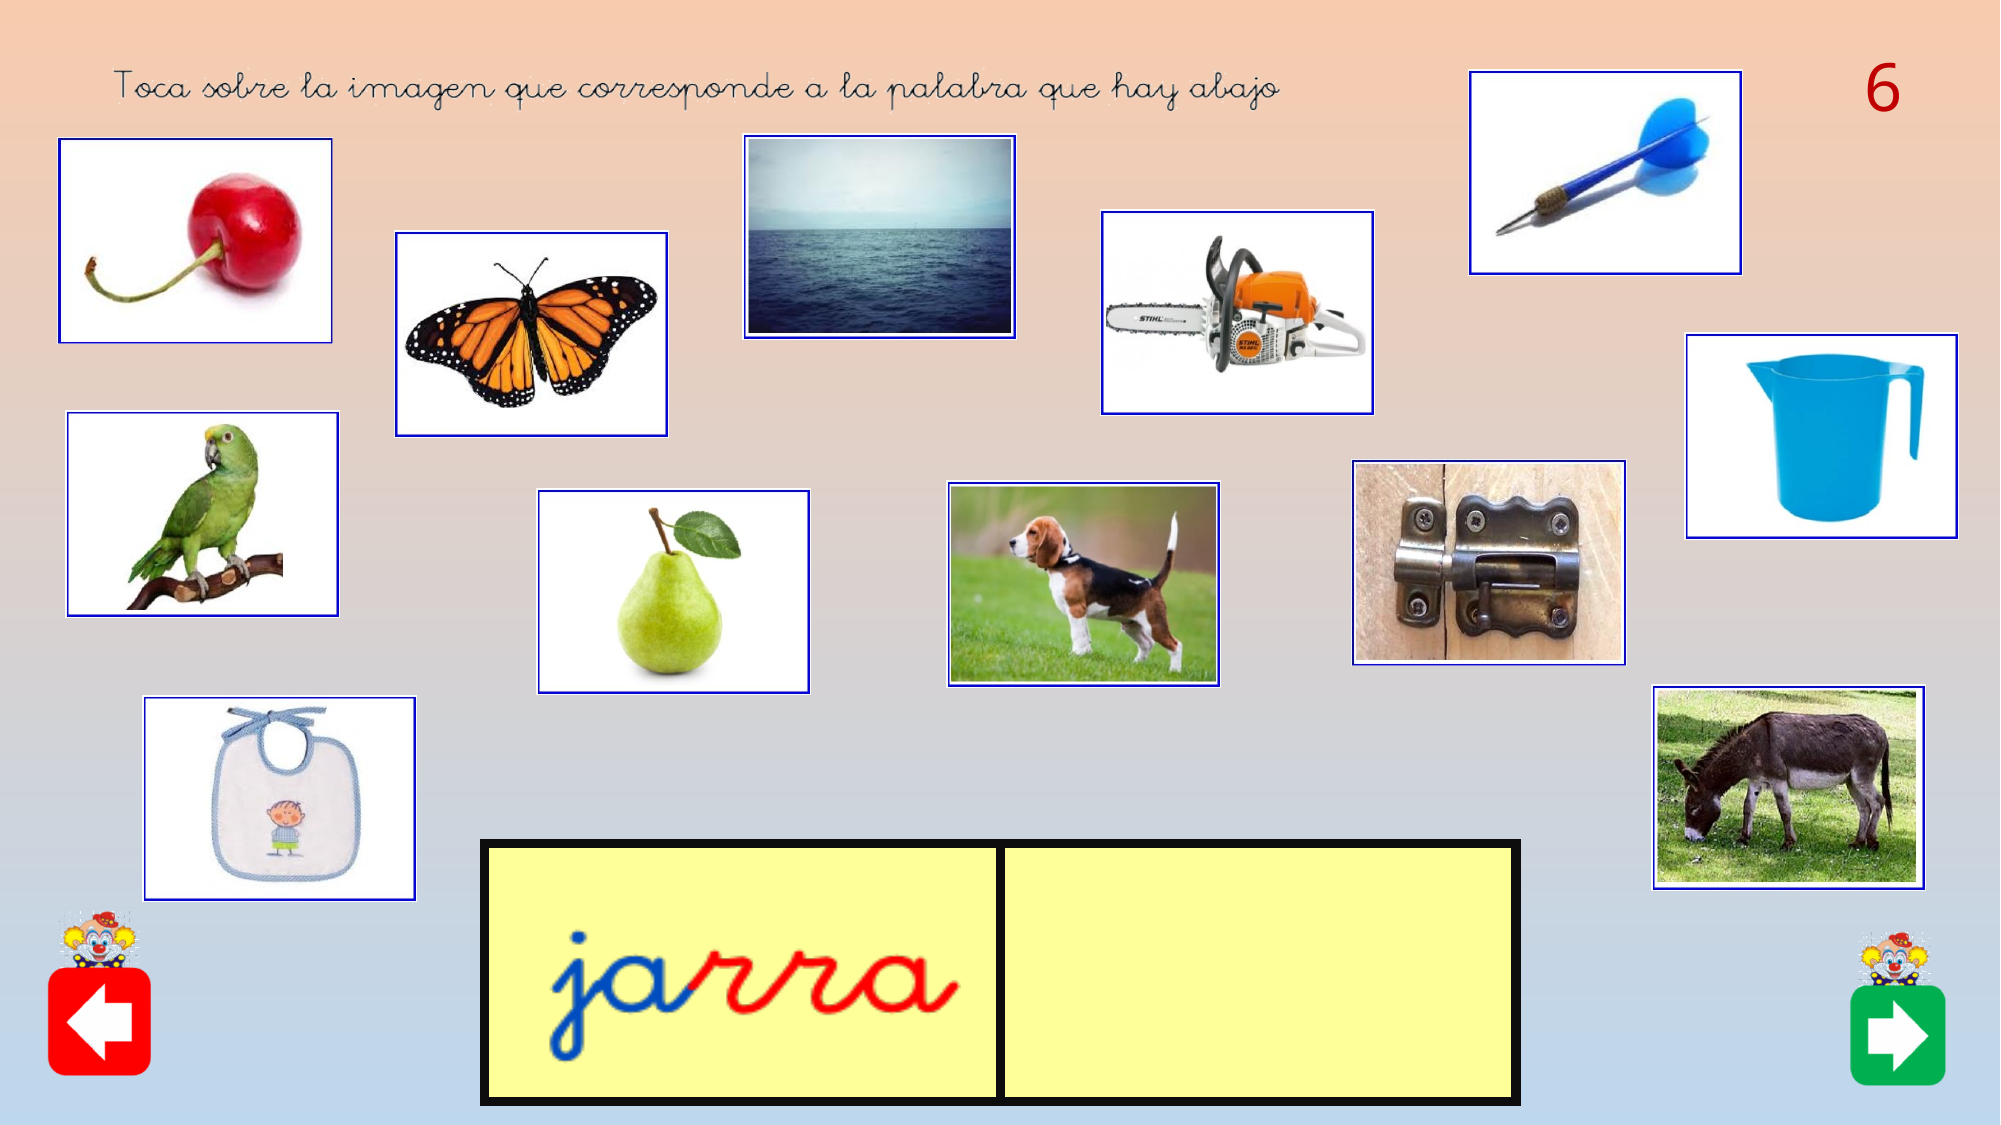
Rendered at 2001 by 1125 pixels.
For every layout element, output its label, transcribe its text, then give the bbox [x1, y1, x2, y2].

picture [946, 480, 1221, 688]
text_box 6 [1820, 37, 1946, 133]
text_box [484, 843, 1516, 1102]
picture [1351, 459, 1627, 666]
picture [394, 230, 669, 438]
picture [65, 410, 340, 618]
picture [57, 137, 333, 344]
picture [1100, 209, 1375, 416]
picture [142, 695, 417, 902]
picture [536, 488, 811, 696]
picture [1850, 931, 1946, 1086]
picture [106, 57, 1743, 276]
picture [1651, 684, 1926, 891]
picture [47, 910, 151, 1076]
picture [742, 133, 1017, 340]
picture [520, 867, 992, 1076]
picture [1684, 332, 1959, 540]
